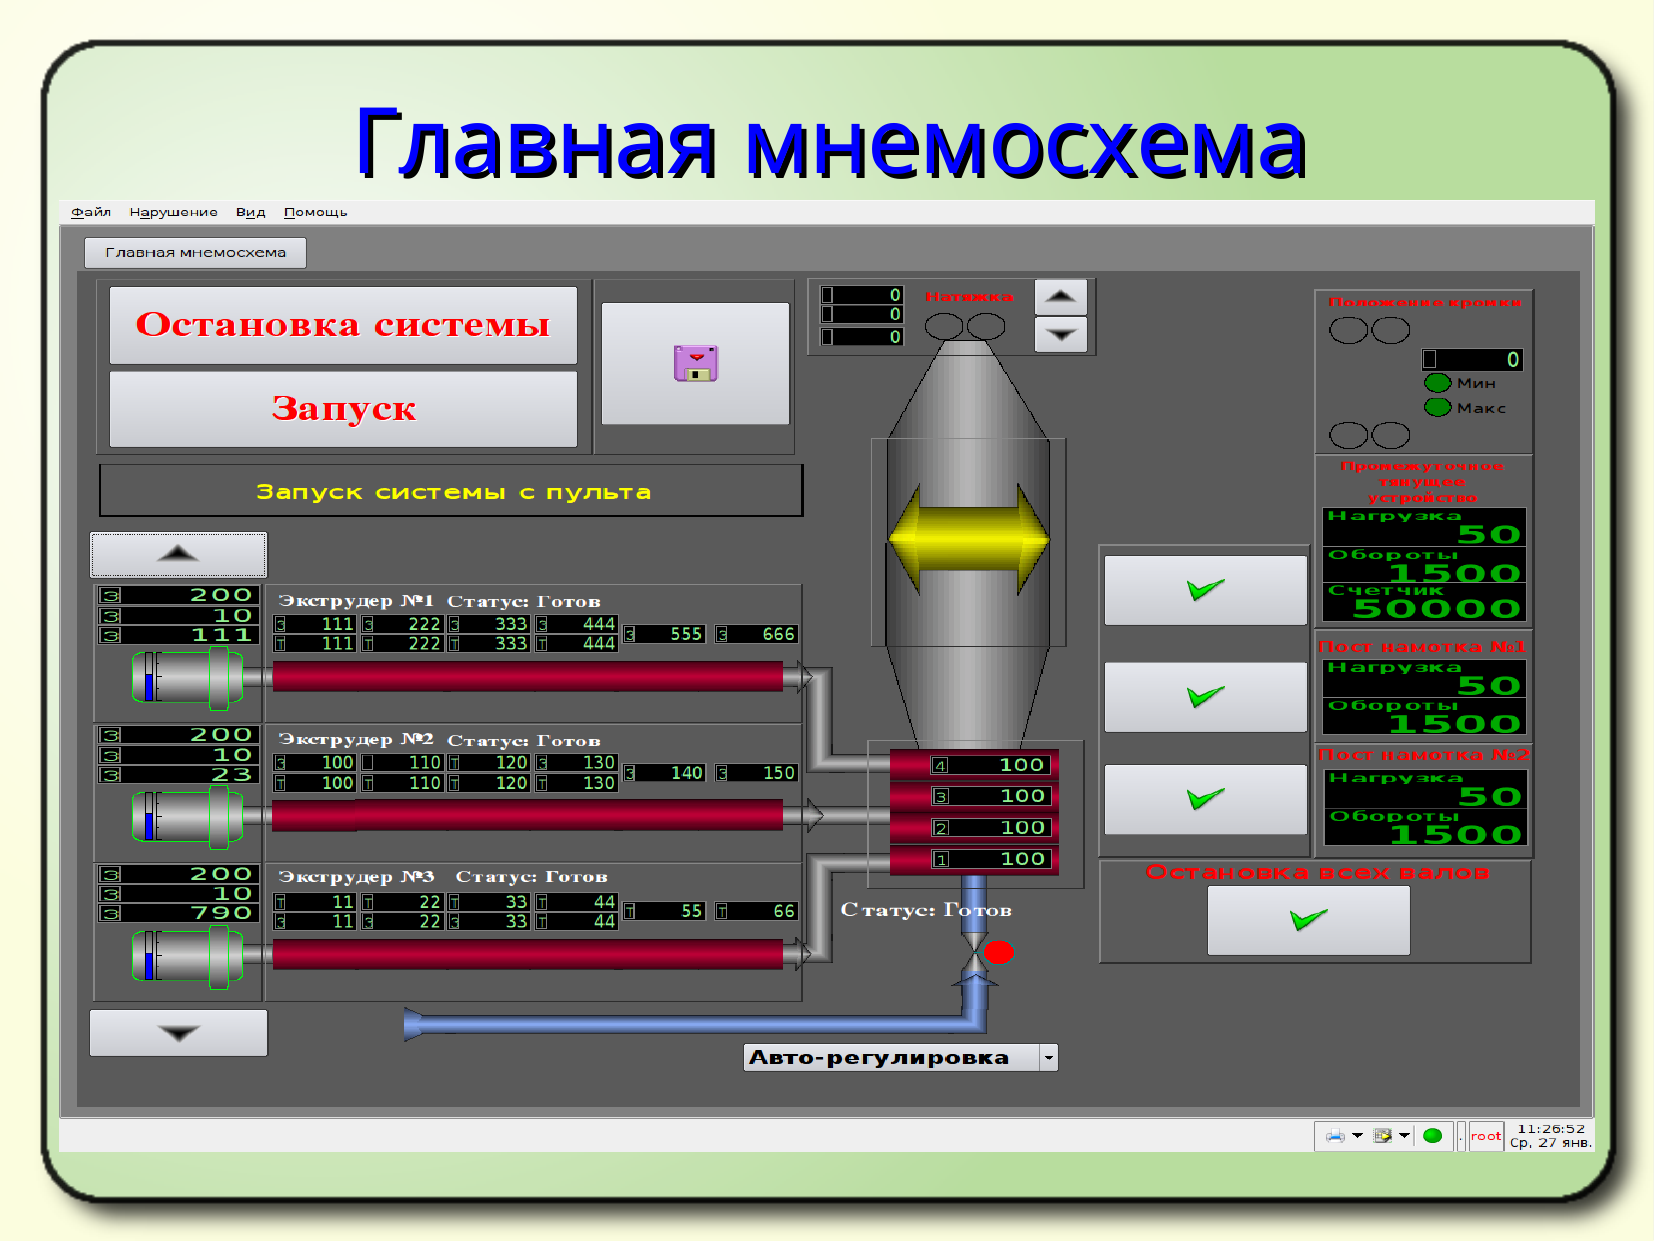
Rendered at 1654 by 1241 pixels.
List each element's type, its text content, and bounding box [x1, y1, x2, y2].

title Главная мнемосхема [124, 66, 1536, 200]
picture [0, 0, 1654, 1241]
